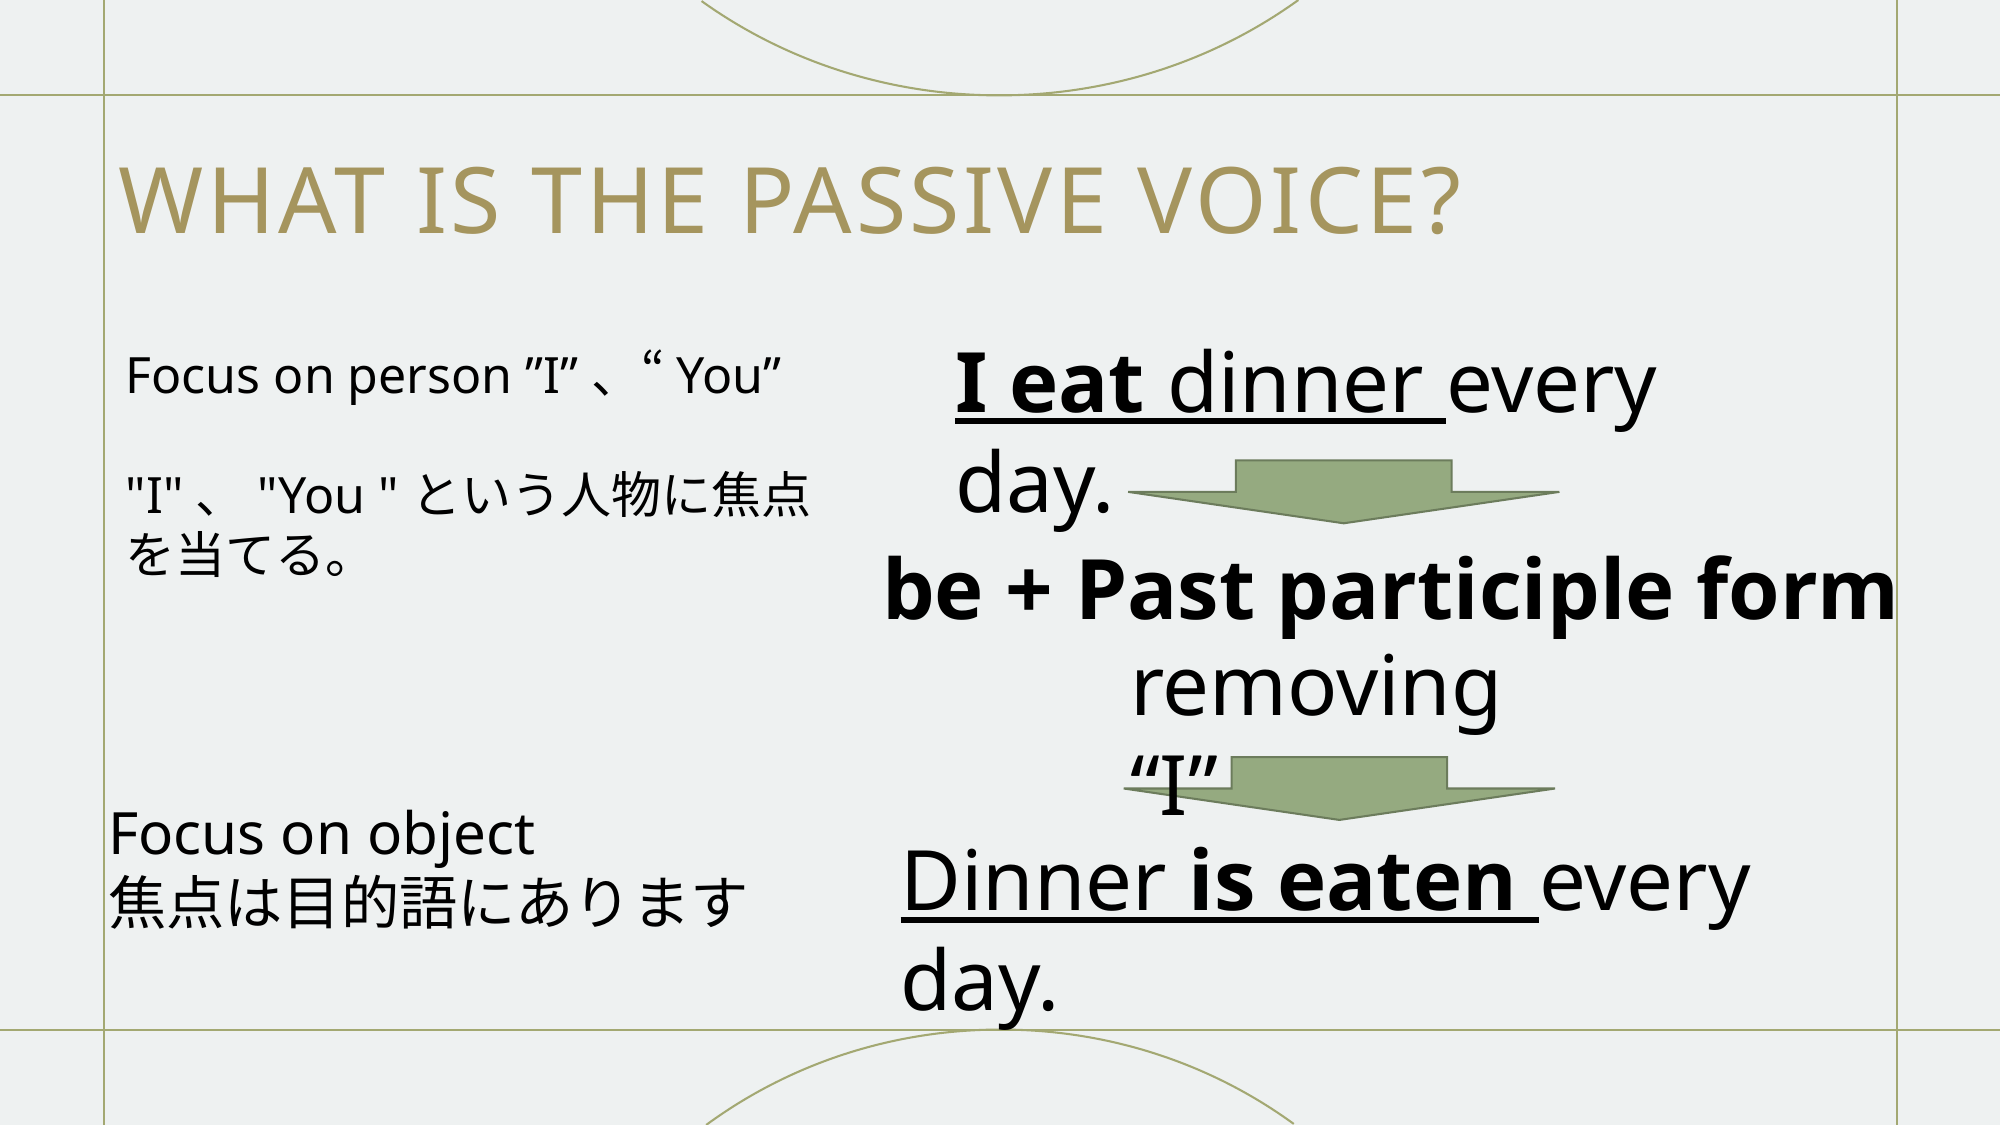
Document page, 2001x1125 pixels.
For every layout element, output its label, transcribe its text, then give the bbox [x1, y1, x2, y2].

text_box I eat dinner every day. [940, 321, 1739, 438]
text_box removing “I” [1115, 624, 1588, 741]
title WHAT IS THE PASSIVE VOICE? [101, 103, 1827, 277]
text_box Focus on person ”I”、“You” "I"、"You "という人物に焦点を当てる。 [110, 336, 872, 594]
text_box [1128, 460, 1560, 524]
text_box be + Past participle form [867, 528, 1917, 645]
text_box [1177, 757, 1556, 819]
text_box Dinner is eaten every day. [885, 819, 1794, 936]
text_box [1123, 788, 1169, 796]
text_box Focus on object 焦点は目的語にあります [93, 788, 772, 946]
